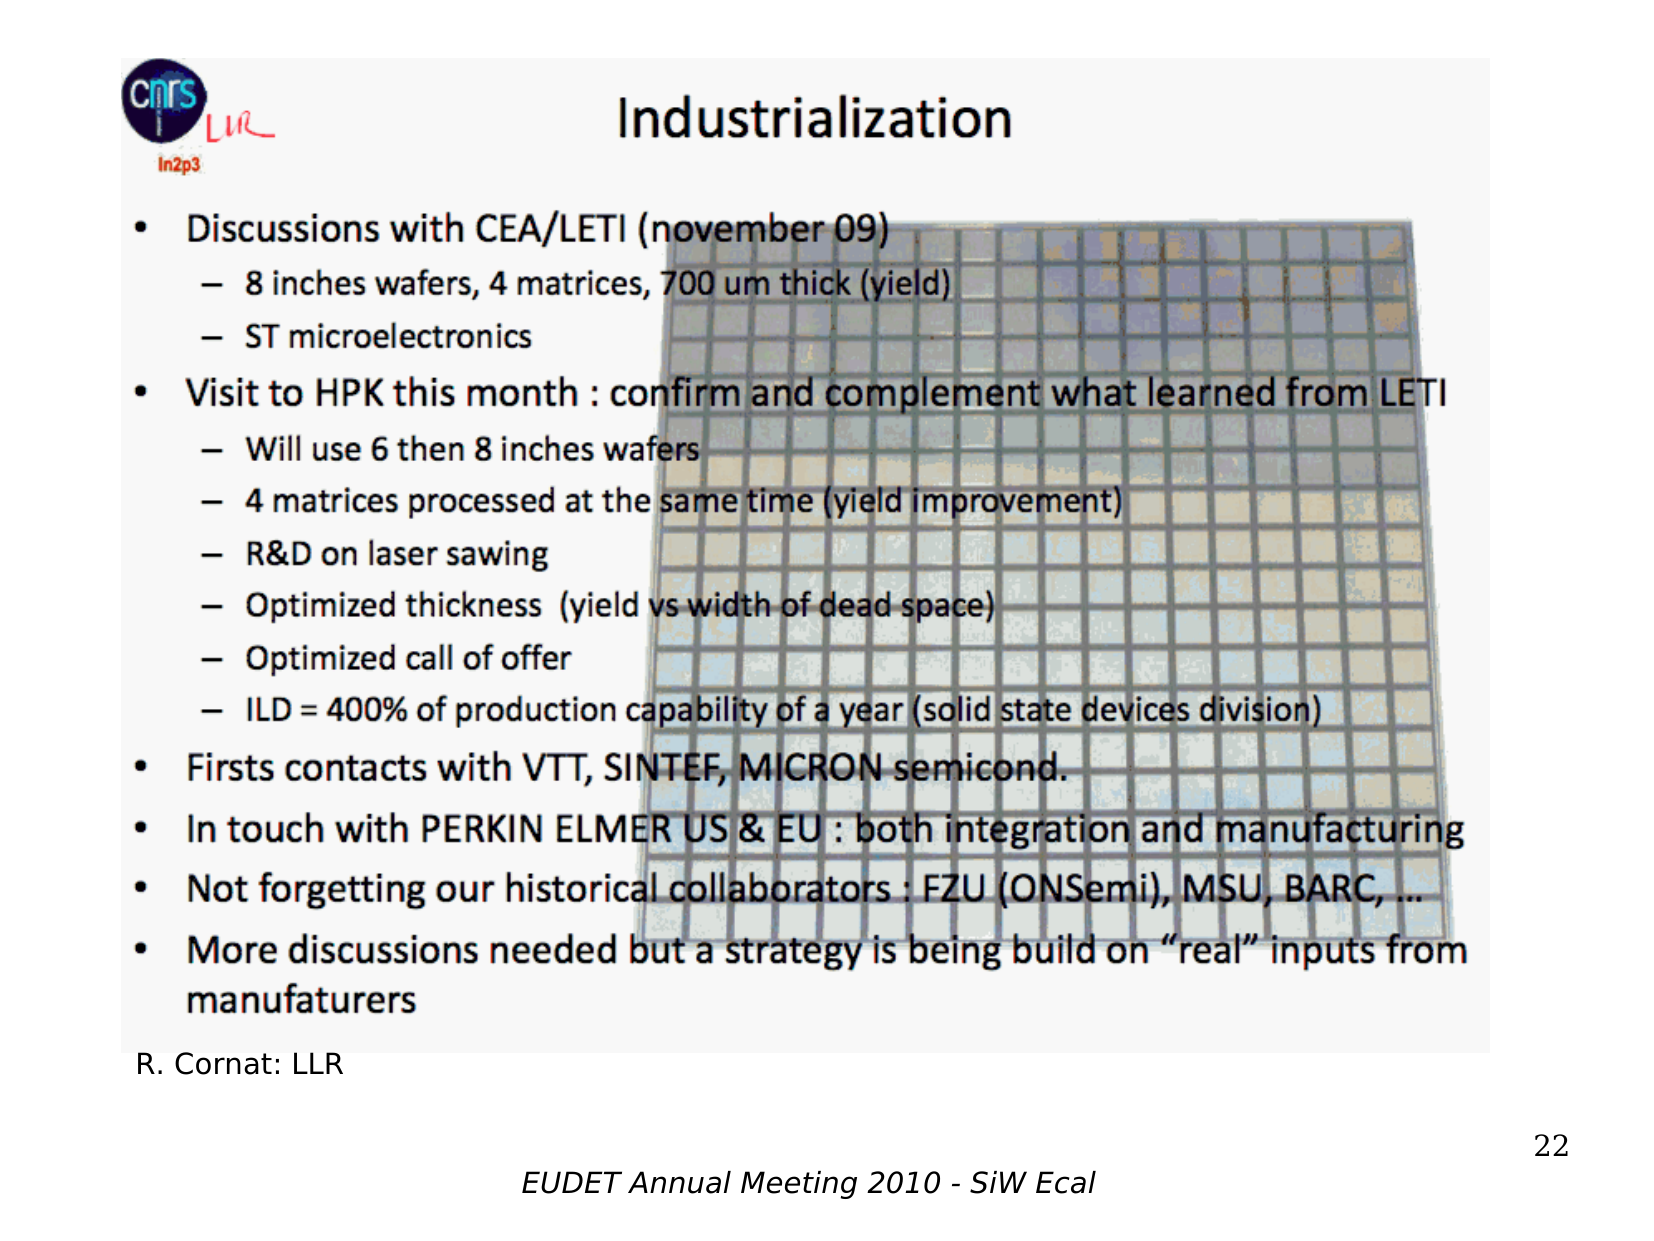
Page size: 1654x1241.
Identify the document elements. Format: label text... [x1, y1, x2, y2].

text_box R. Cornat: LLR [120, 1039, 360, 1089]
picture [121, 58, 1490, 1053]
